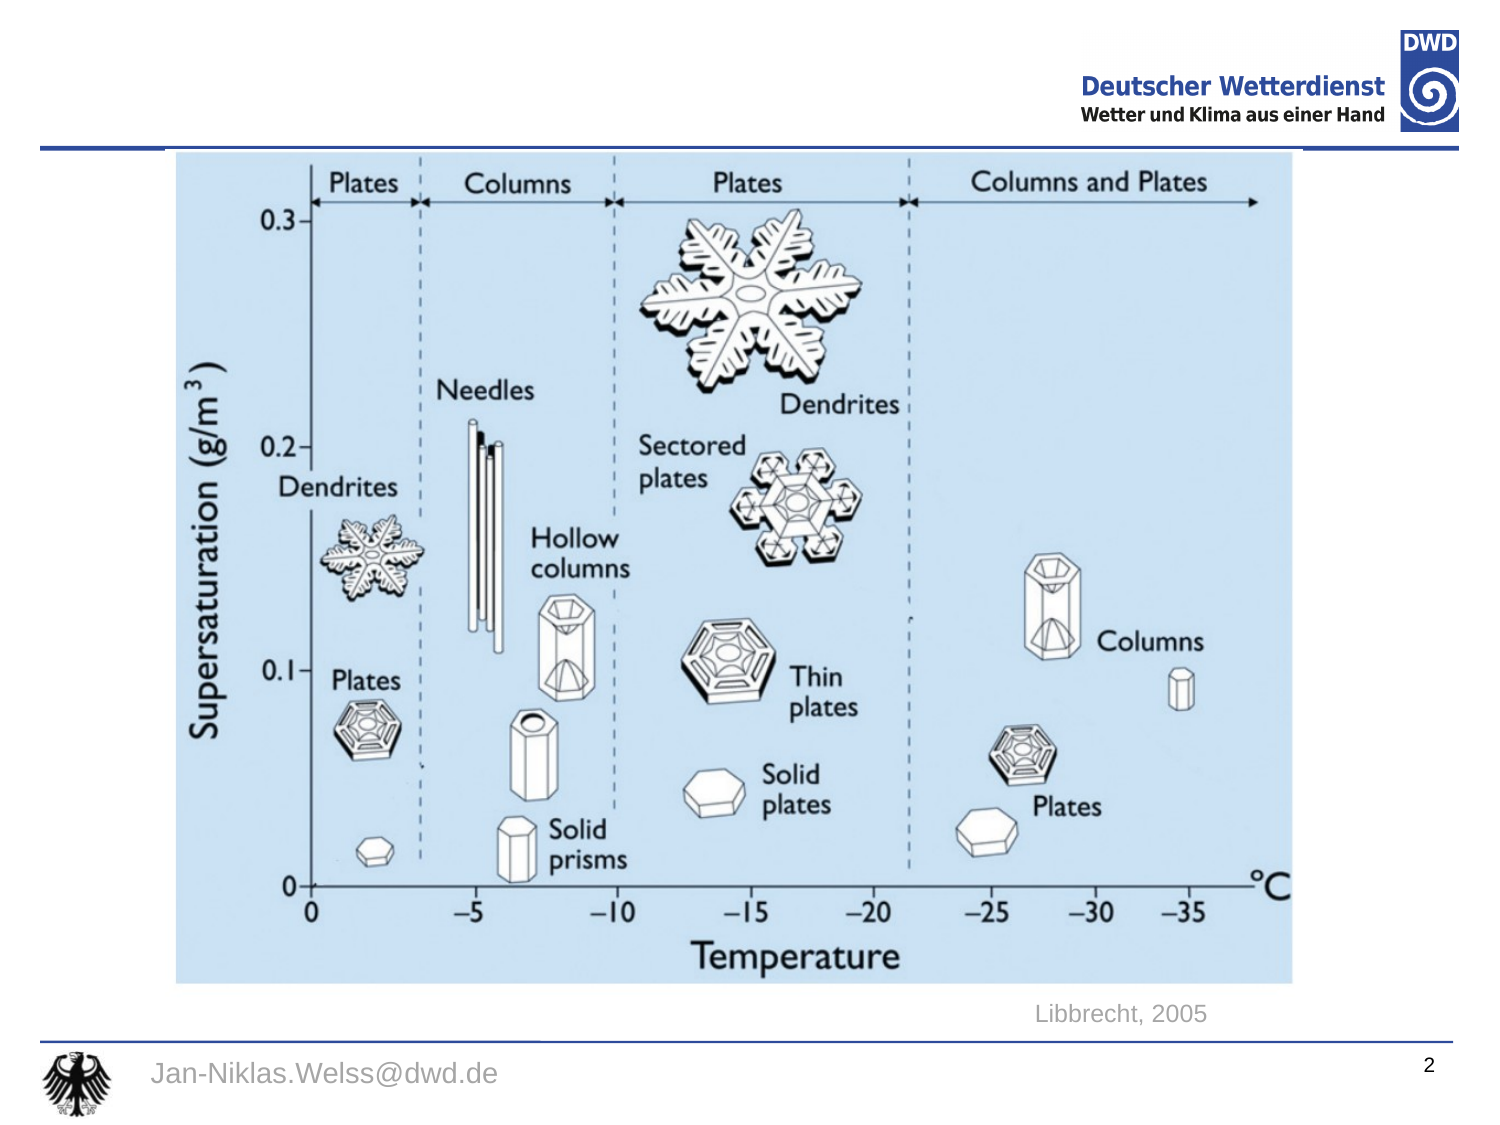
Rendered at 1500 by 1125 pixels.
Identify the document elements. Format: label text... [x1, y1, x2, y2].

picture [165, 149, 1303, 998]
picture [40, 1050, 114, 1119]
picture [1081, 30, 1459, 132]
text_box Libbrecht, 2005 [1020, 990, 1398, 1035]
slide_number 2 [1358, 1046, 1436, 1083]
